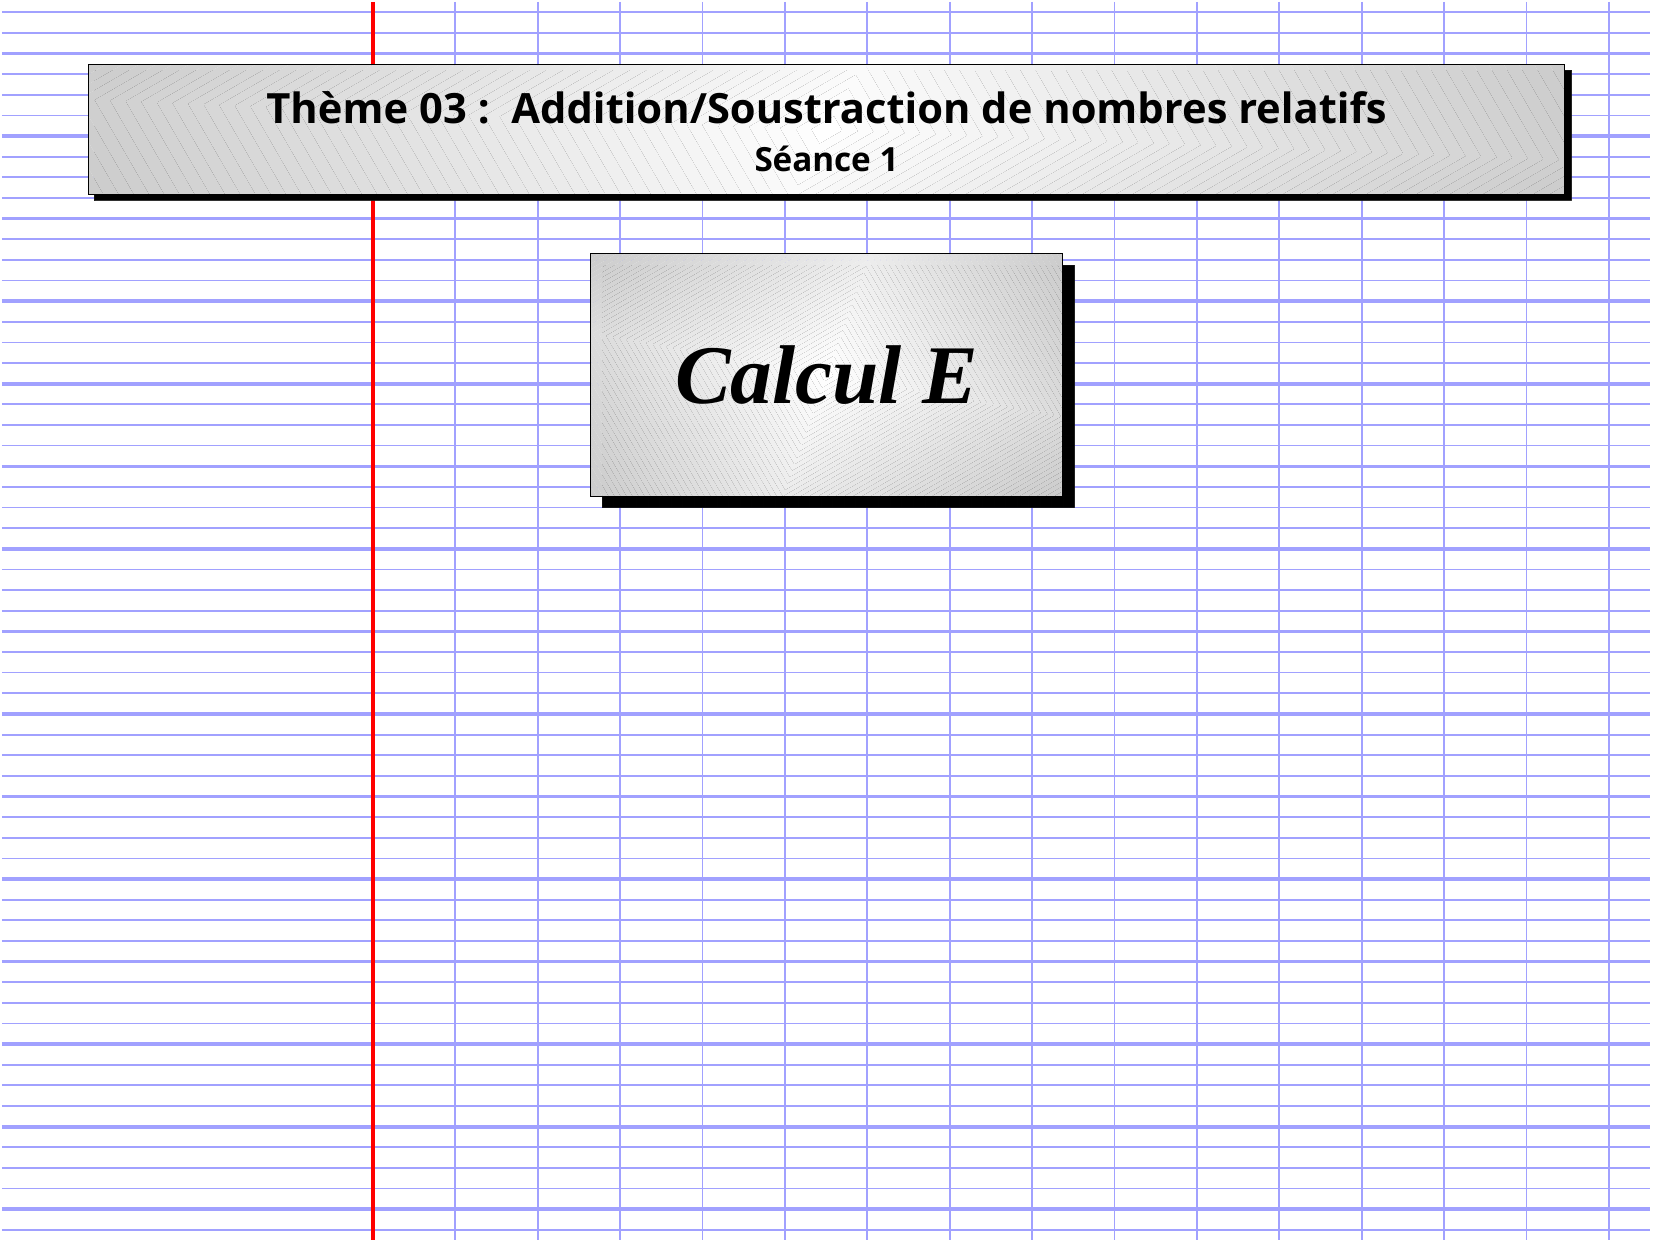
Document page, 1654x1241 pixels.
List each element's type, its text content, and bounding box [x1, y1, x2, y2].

picture [0, 0, 1654, 1241]
text_box Calcul E [590, 253, 1063, 497]
text_box Thème 03 : Addition/Soustraction de nombres relatifs Séance 1 [88, 64, 1565, 195]
